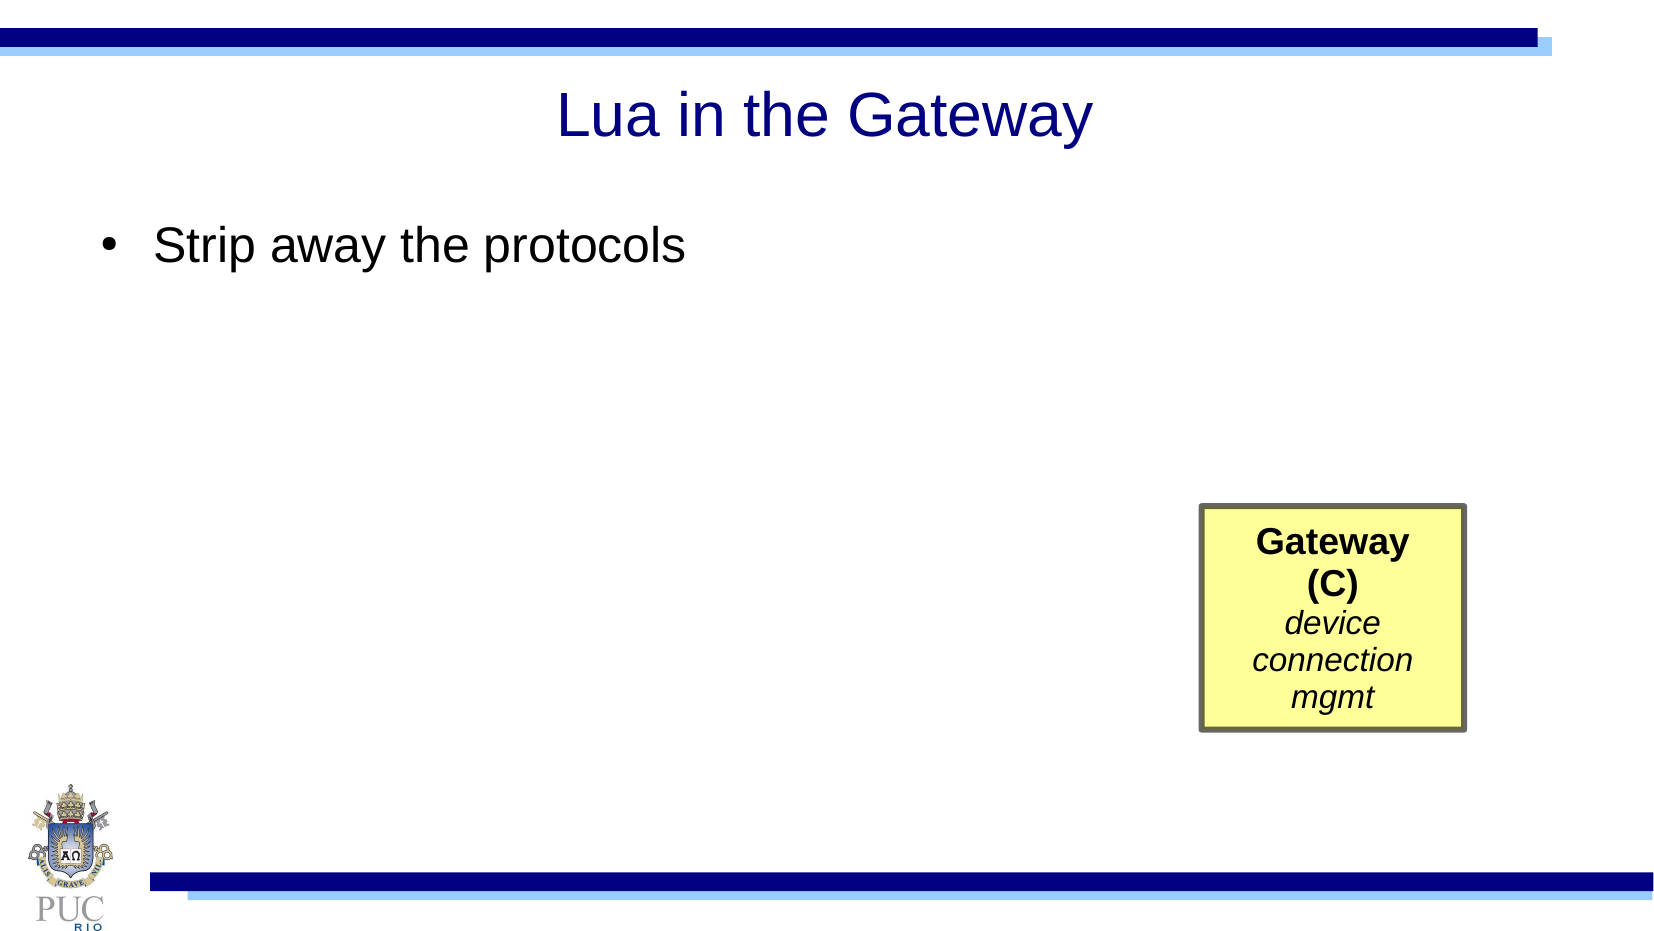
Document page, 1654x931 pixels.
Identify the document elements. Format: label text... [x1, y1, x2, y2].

title Lua in the Gateway [37, 37, 1613, 193]
picture [28, 784, 113, 931]
list Strip away the protocols [82, 217, 863, 758]
text_box Gateway (C) device connection mgmt [1201, 506, 1465, 730]
